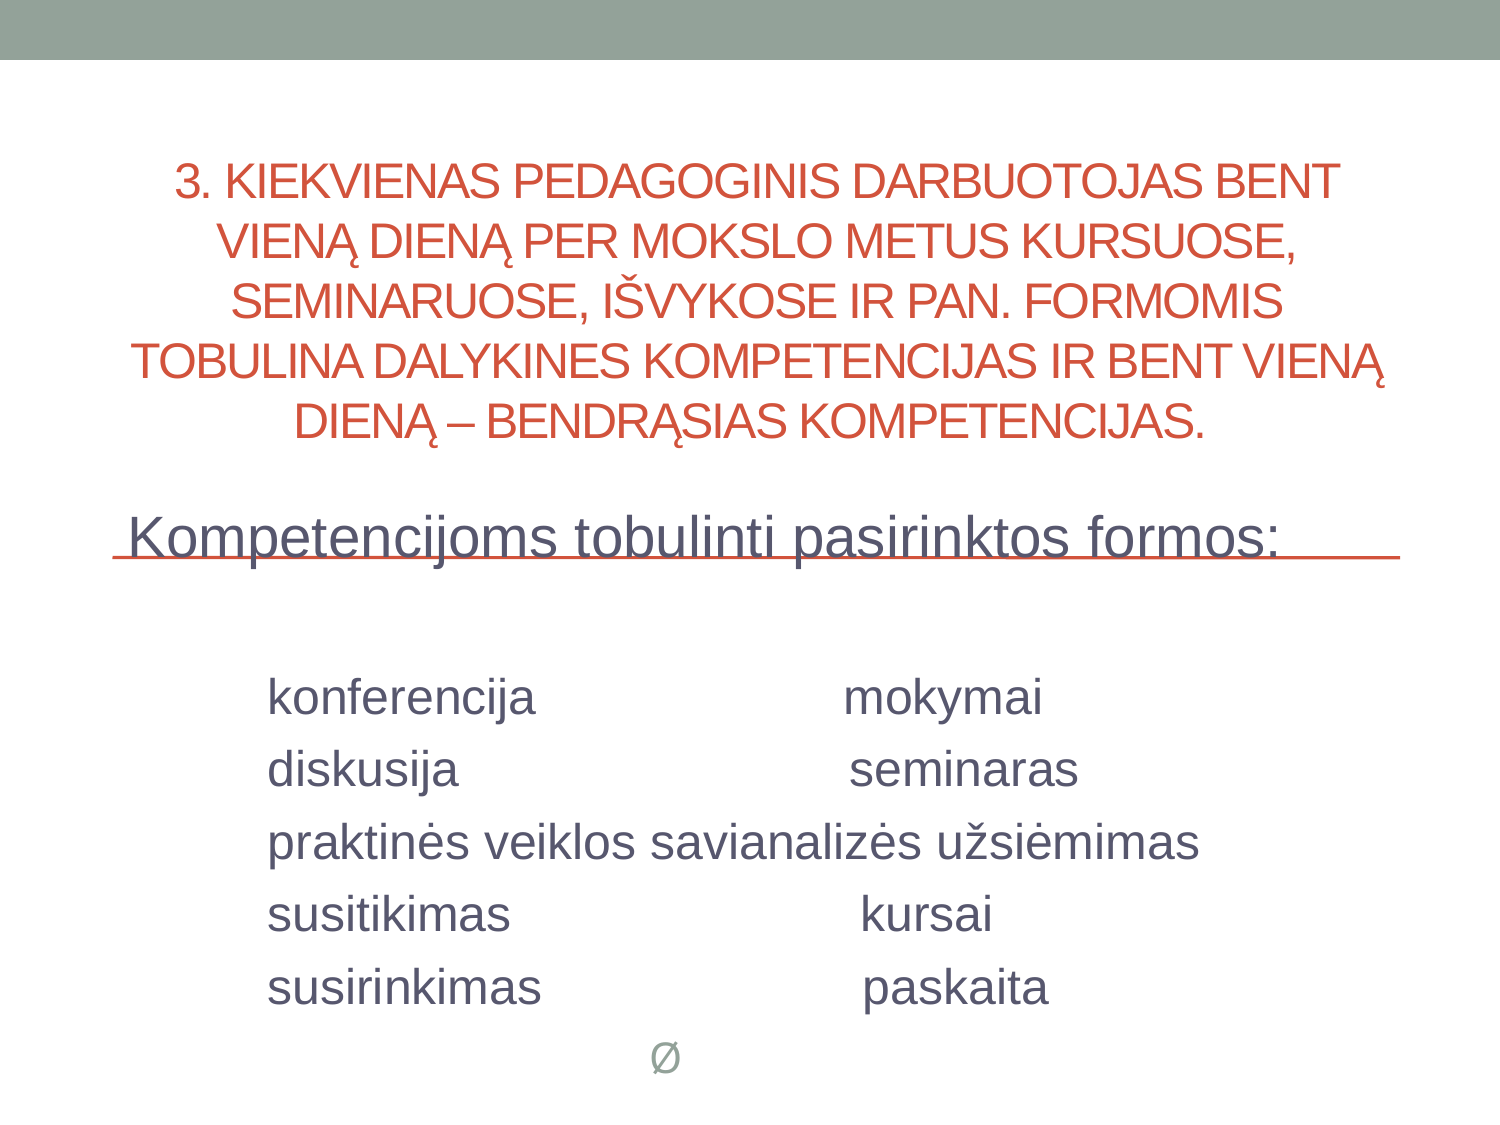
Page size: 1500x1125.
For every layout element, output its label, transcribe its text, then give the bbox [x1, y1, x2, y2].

title 3. Kiekvienas pedagoginis darbuotojas bent vieną dieną per mokslo metus kursuose, seminaruose, išvykose ir pan. formomis tobulina dalykines kompetencijas ir bent vieną dieną – bendrąsias kompetencijas. [112, 113, 1401, 457]
subtitle Kompetencijoms tobulinti pasirinktos formos: konferencija mokymai diskusija seminaras praktinės veiklos savianalizės užsiėmimas susitikimas kursai susirinkimas paskaita [112, 491, 1400, 1059]
